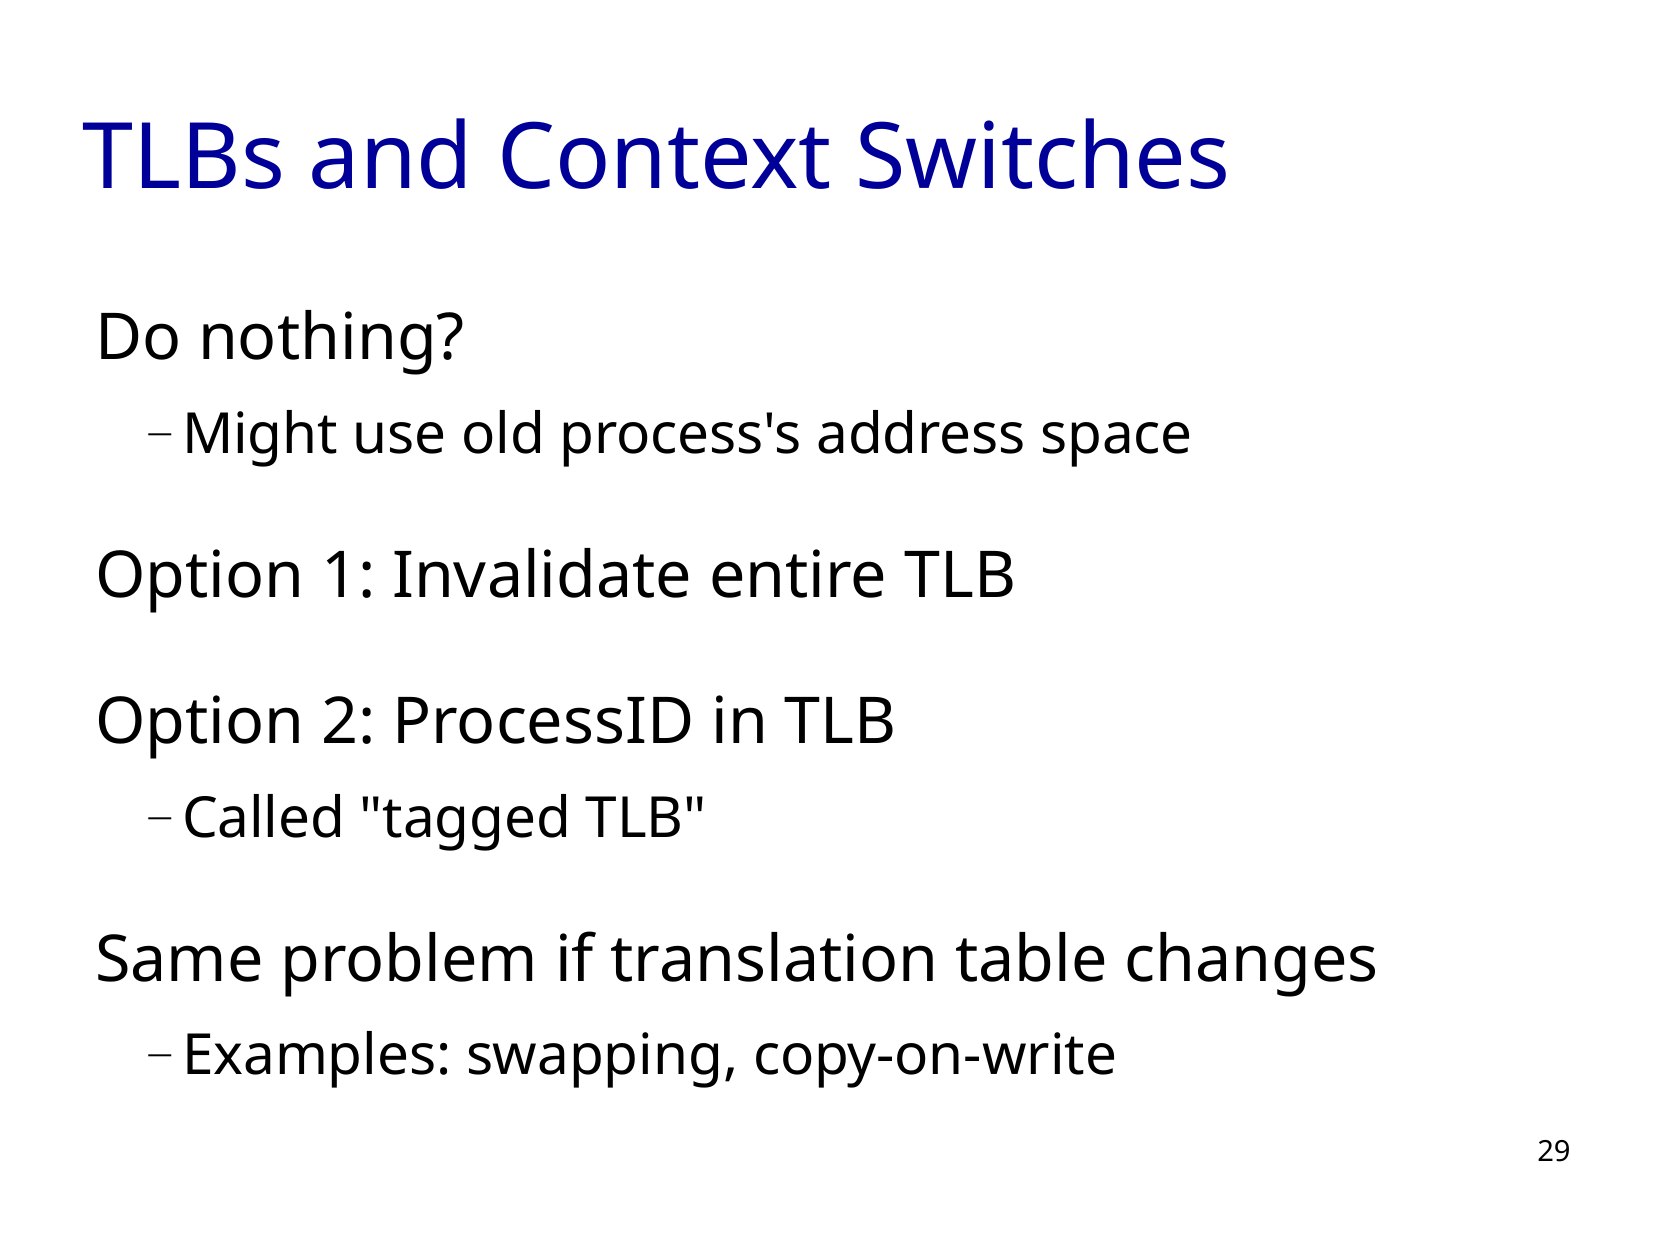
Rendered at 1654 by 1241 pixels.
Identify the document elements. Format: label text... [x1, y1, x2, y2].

title TLBs and Context Switches [82, 49, 1571, 257]
list Do nothing? Might use old process's address space Option 1: Invalidate entire TLB Option 2: ProcessID in TLB Called "tagged TLB" Same problem if translation table changes Examples: swapping, copy-on-write [60, 290, 1571, 1096]
